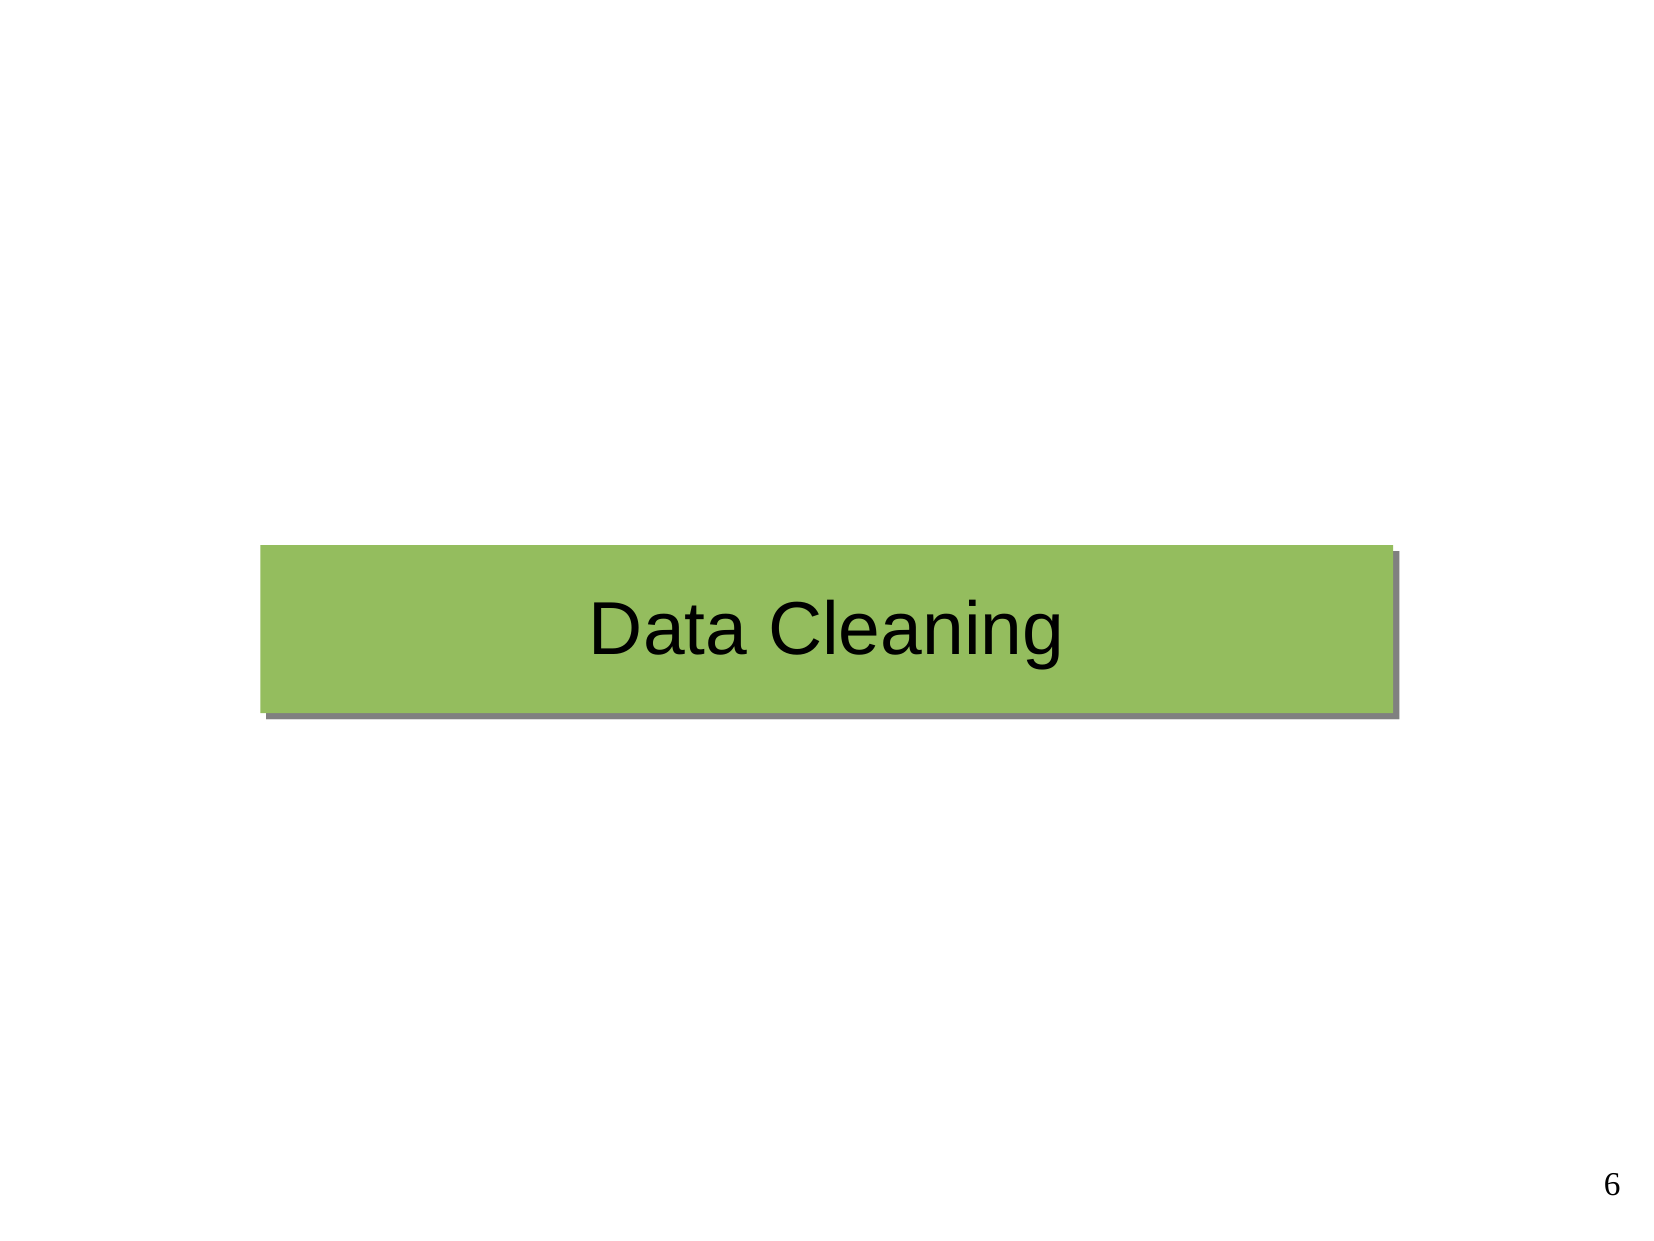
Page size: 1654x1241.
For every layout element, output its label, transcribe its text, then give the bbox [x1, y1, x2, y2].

text_box Data Cleaning [260, 545, 1394, 714]
